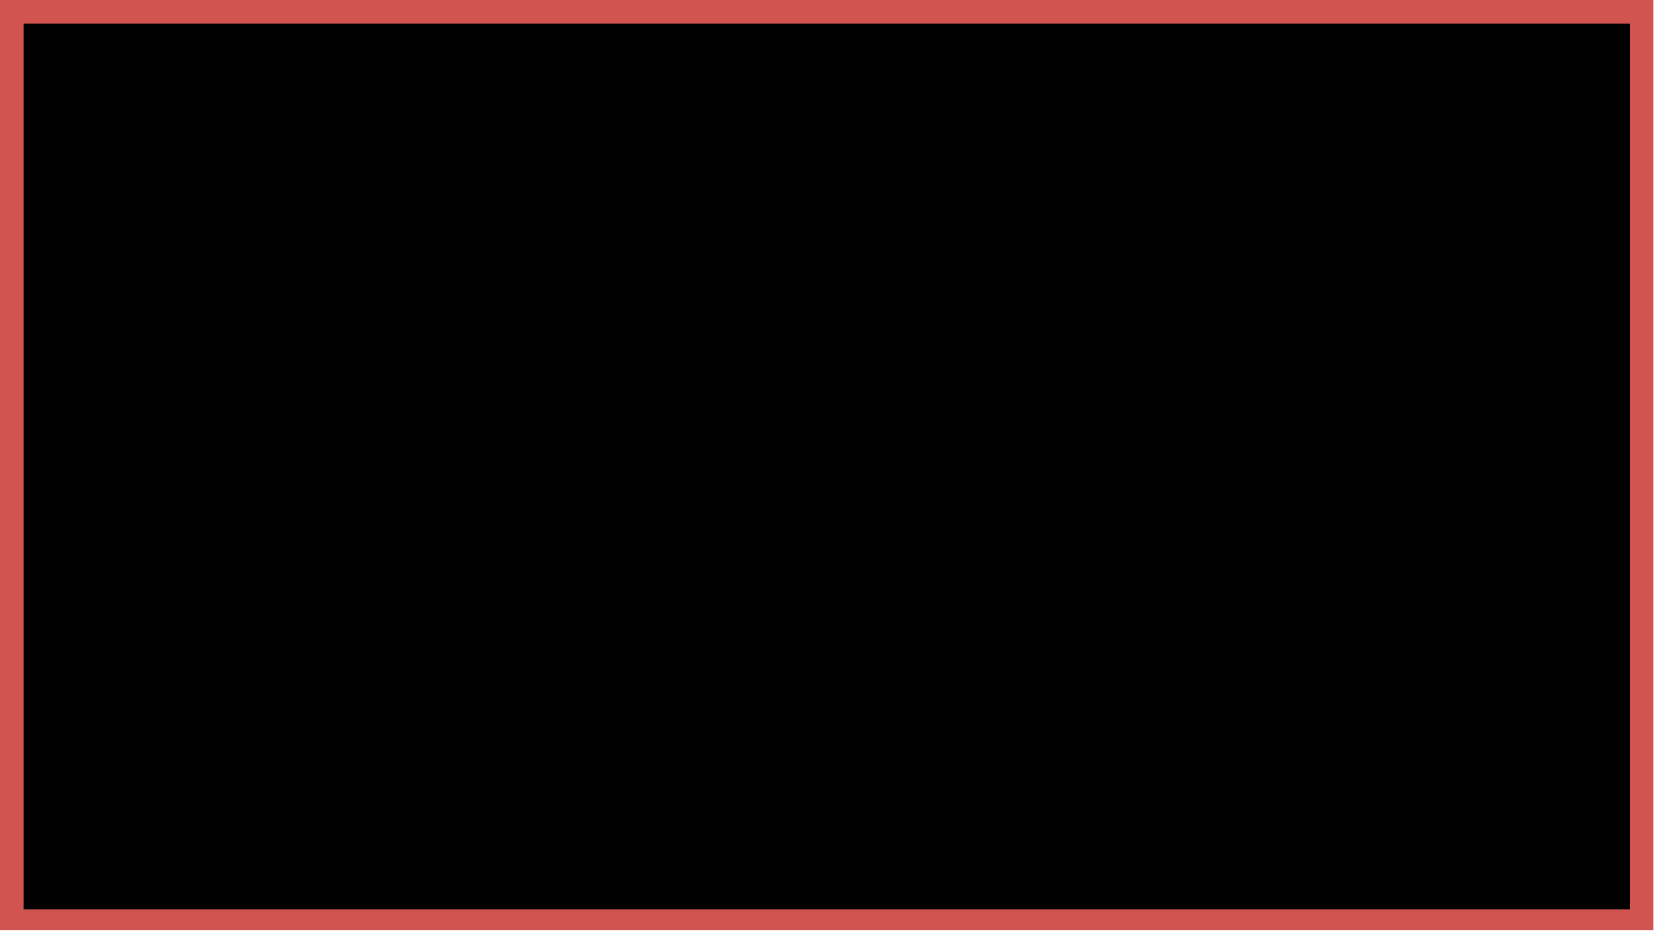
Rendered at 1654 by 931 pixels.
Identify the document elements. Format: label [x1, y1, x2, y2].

text_box [23, 23, 1630, 910]
